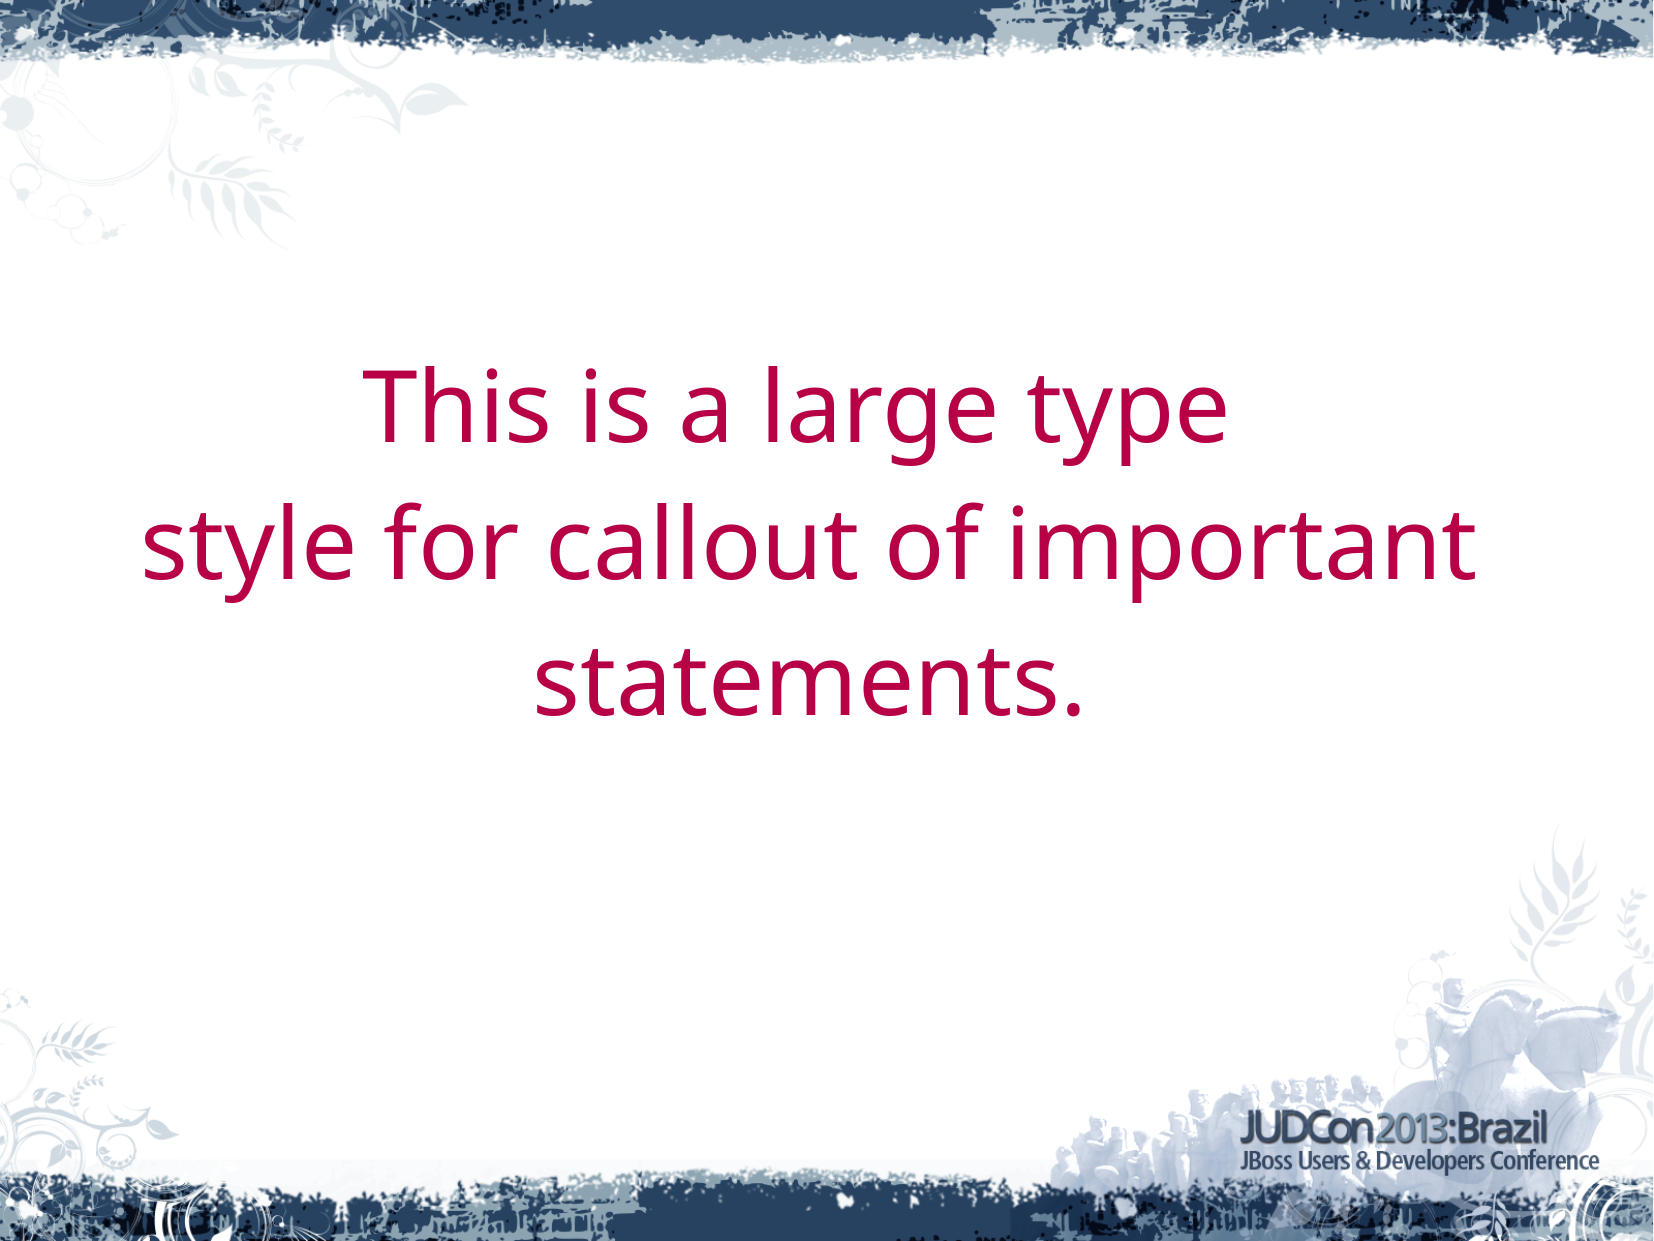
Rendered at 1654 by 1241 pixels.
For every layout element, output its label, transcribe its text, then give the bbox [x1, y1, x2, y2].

picture [0, 0, 1654, 1241]
subtitle This is a large type style for callout of important statements. [82, 180, 1538, 901]
